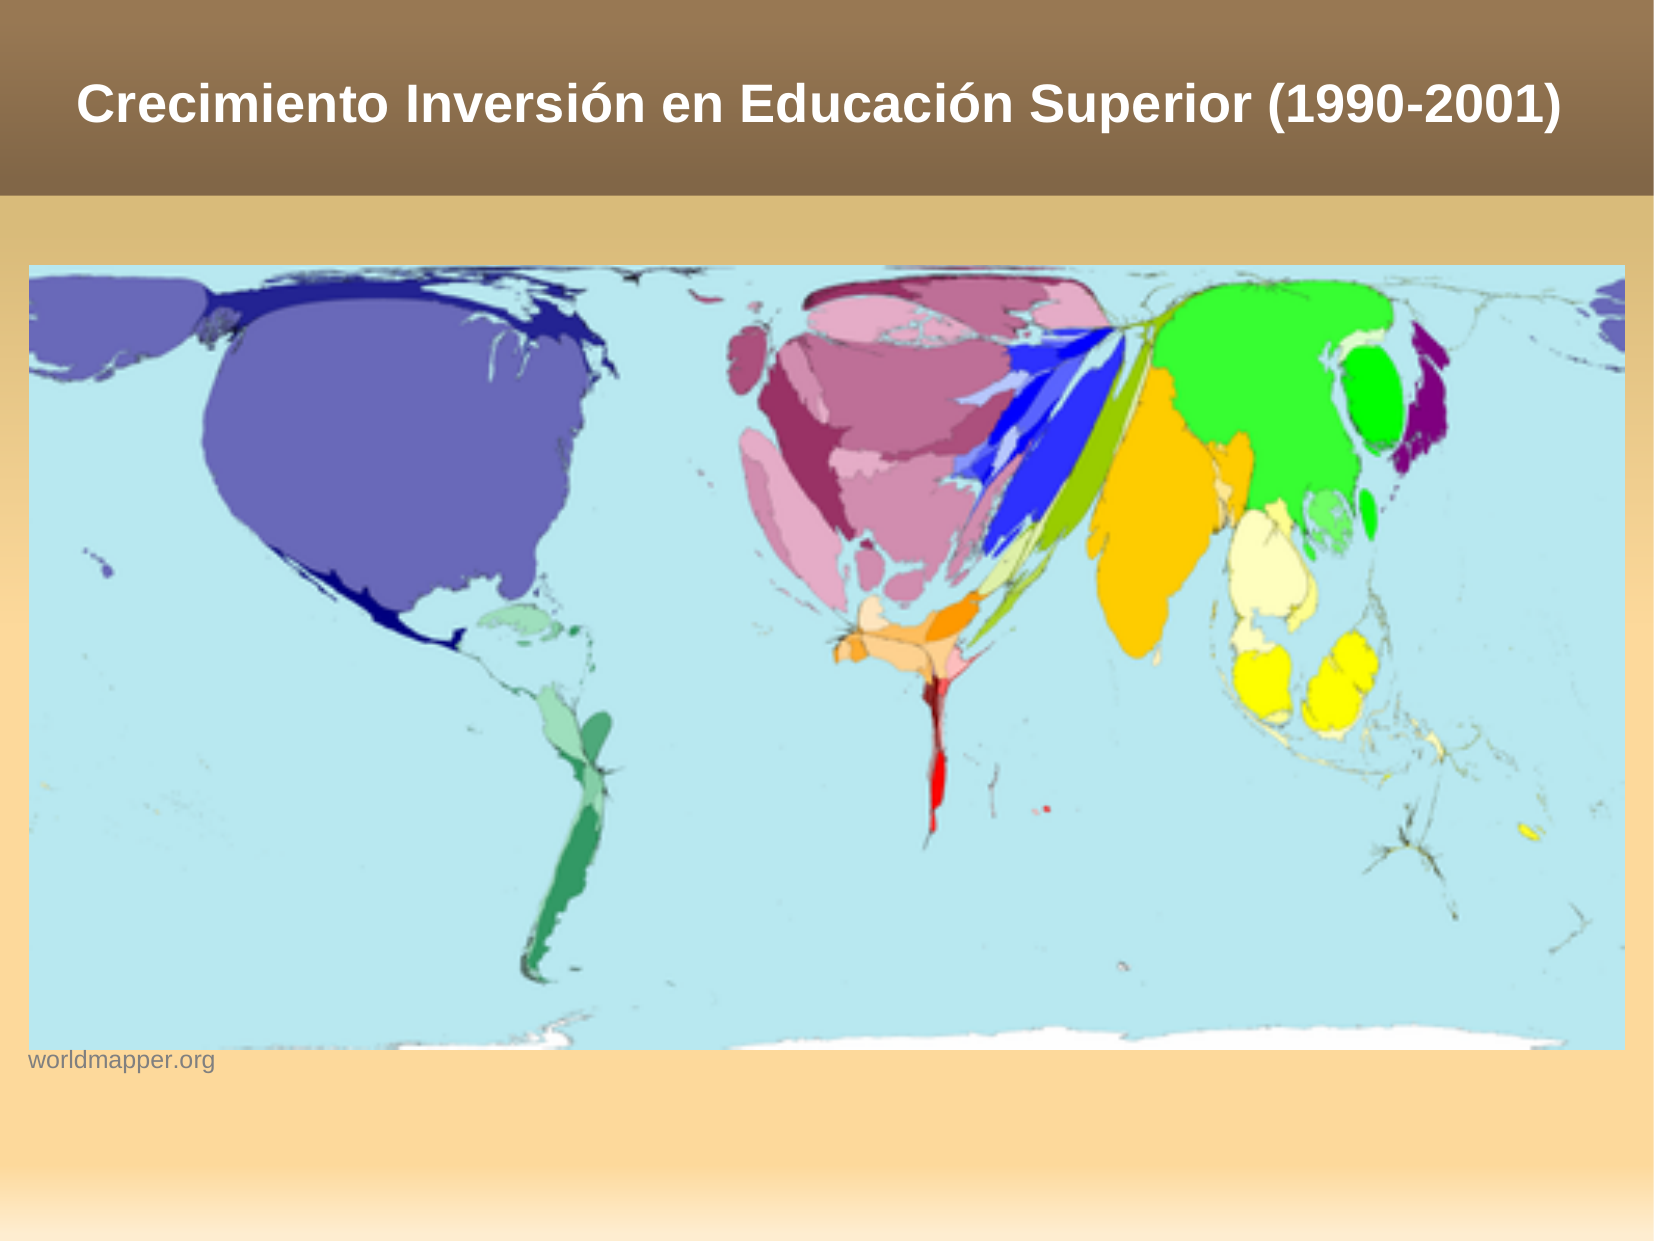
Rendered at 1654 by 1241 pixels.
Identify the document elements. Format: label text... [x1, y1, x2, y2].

picture [0, 0, 1654, 1241]
title Crecimiento Inversión en Educación Superior (1990-2001) [76, 0, 1565, 208]
text_box worldmapper.org [28, 1045, 214, 1074]
